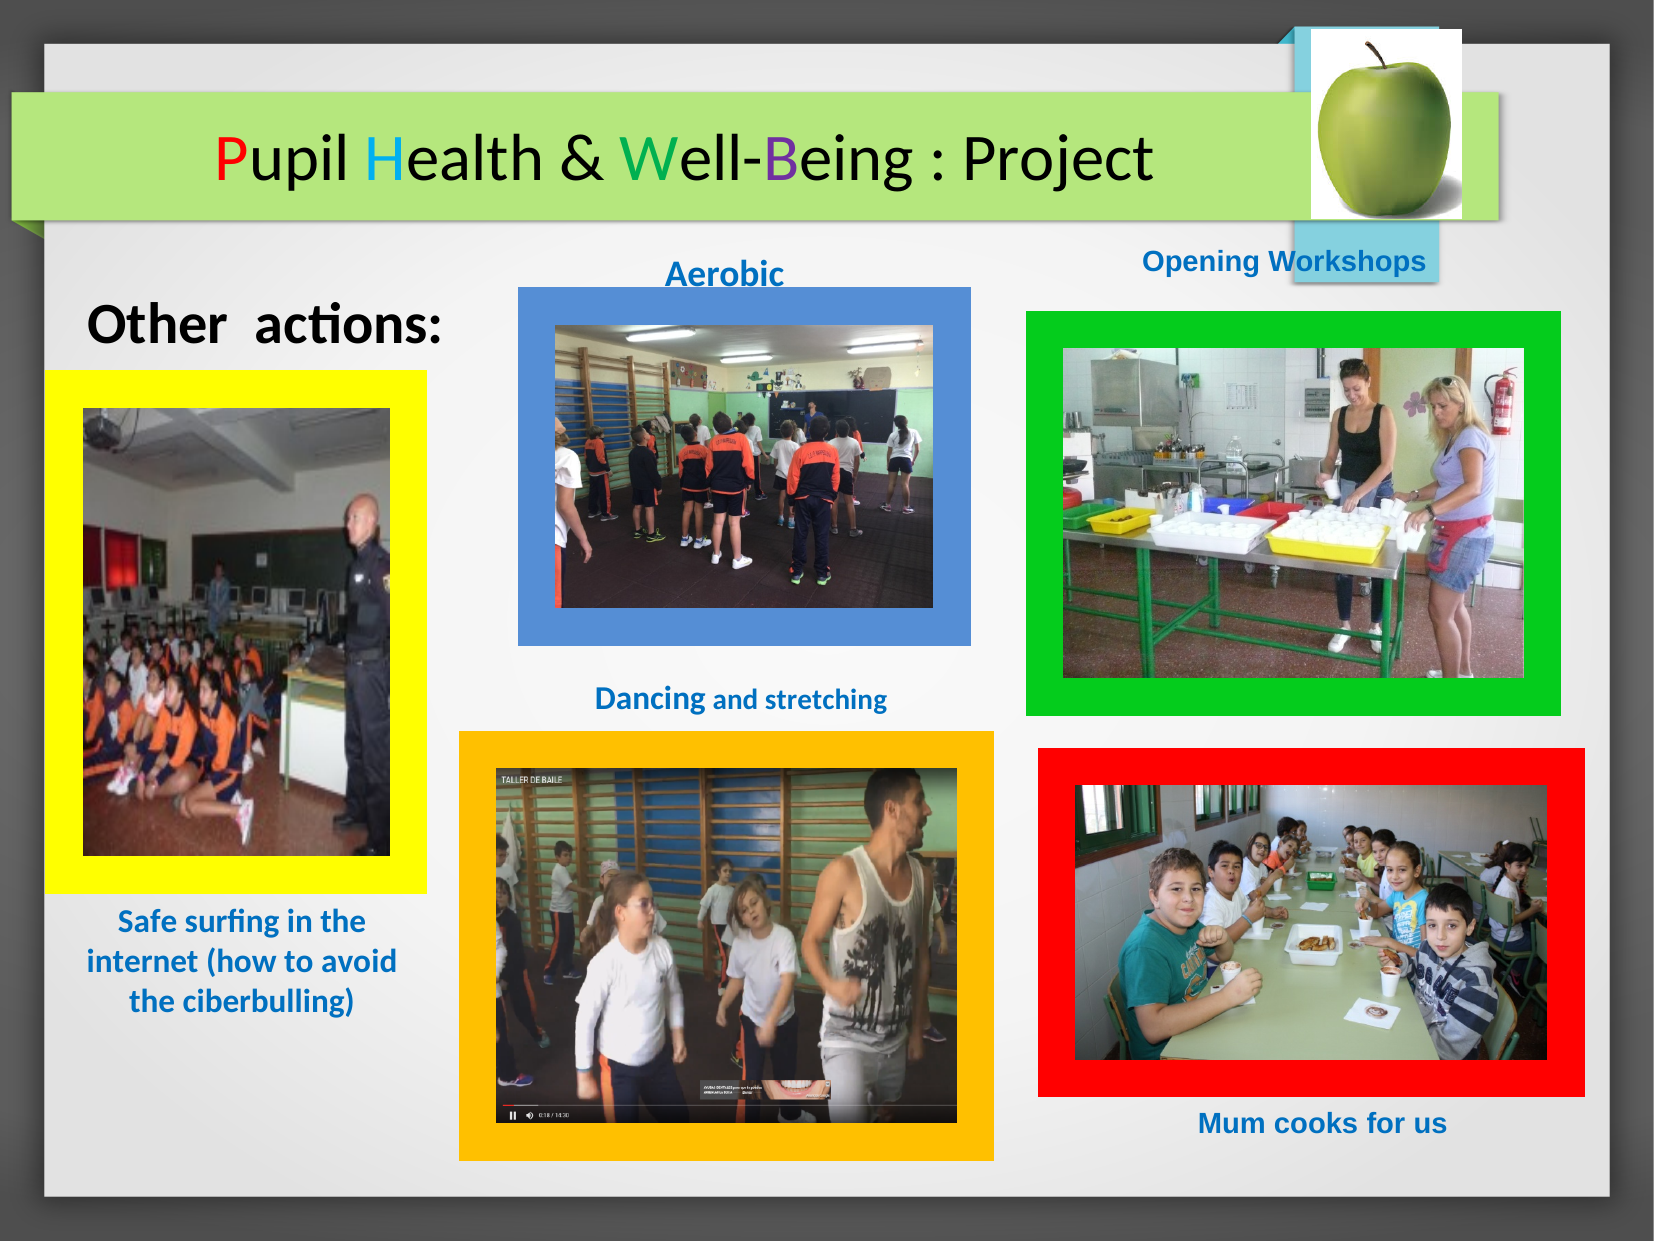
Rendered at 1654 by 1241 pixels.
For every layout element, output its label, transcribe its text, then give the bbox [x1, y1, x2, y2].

picture [0, 0, 1654, 1241]
text_box Dancing and stretching [507, 643, 922, 730]
text_box Aerobic [649, 241, 910, 303]
list Opening Workshops [980, 242, 1589, 331]
title Pupil Health & Well-Being : Project [82, 94, 1288, 213]
text_box Other actions: [47, 278, 484, 363]
list Mum cooks for us [1062, 1104, 1583, 1176]
text_box Safe surfing in the internet (how to avoid the ciberbulling) [59, 891, 426, 1028]
